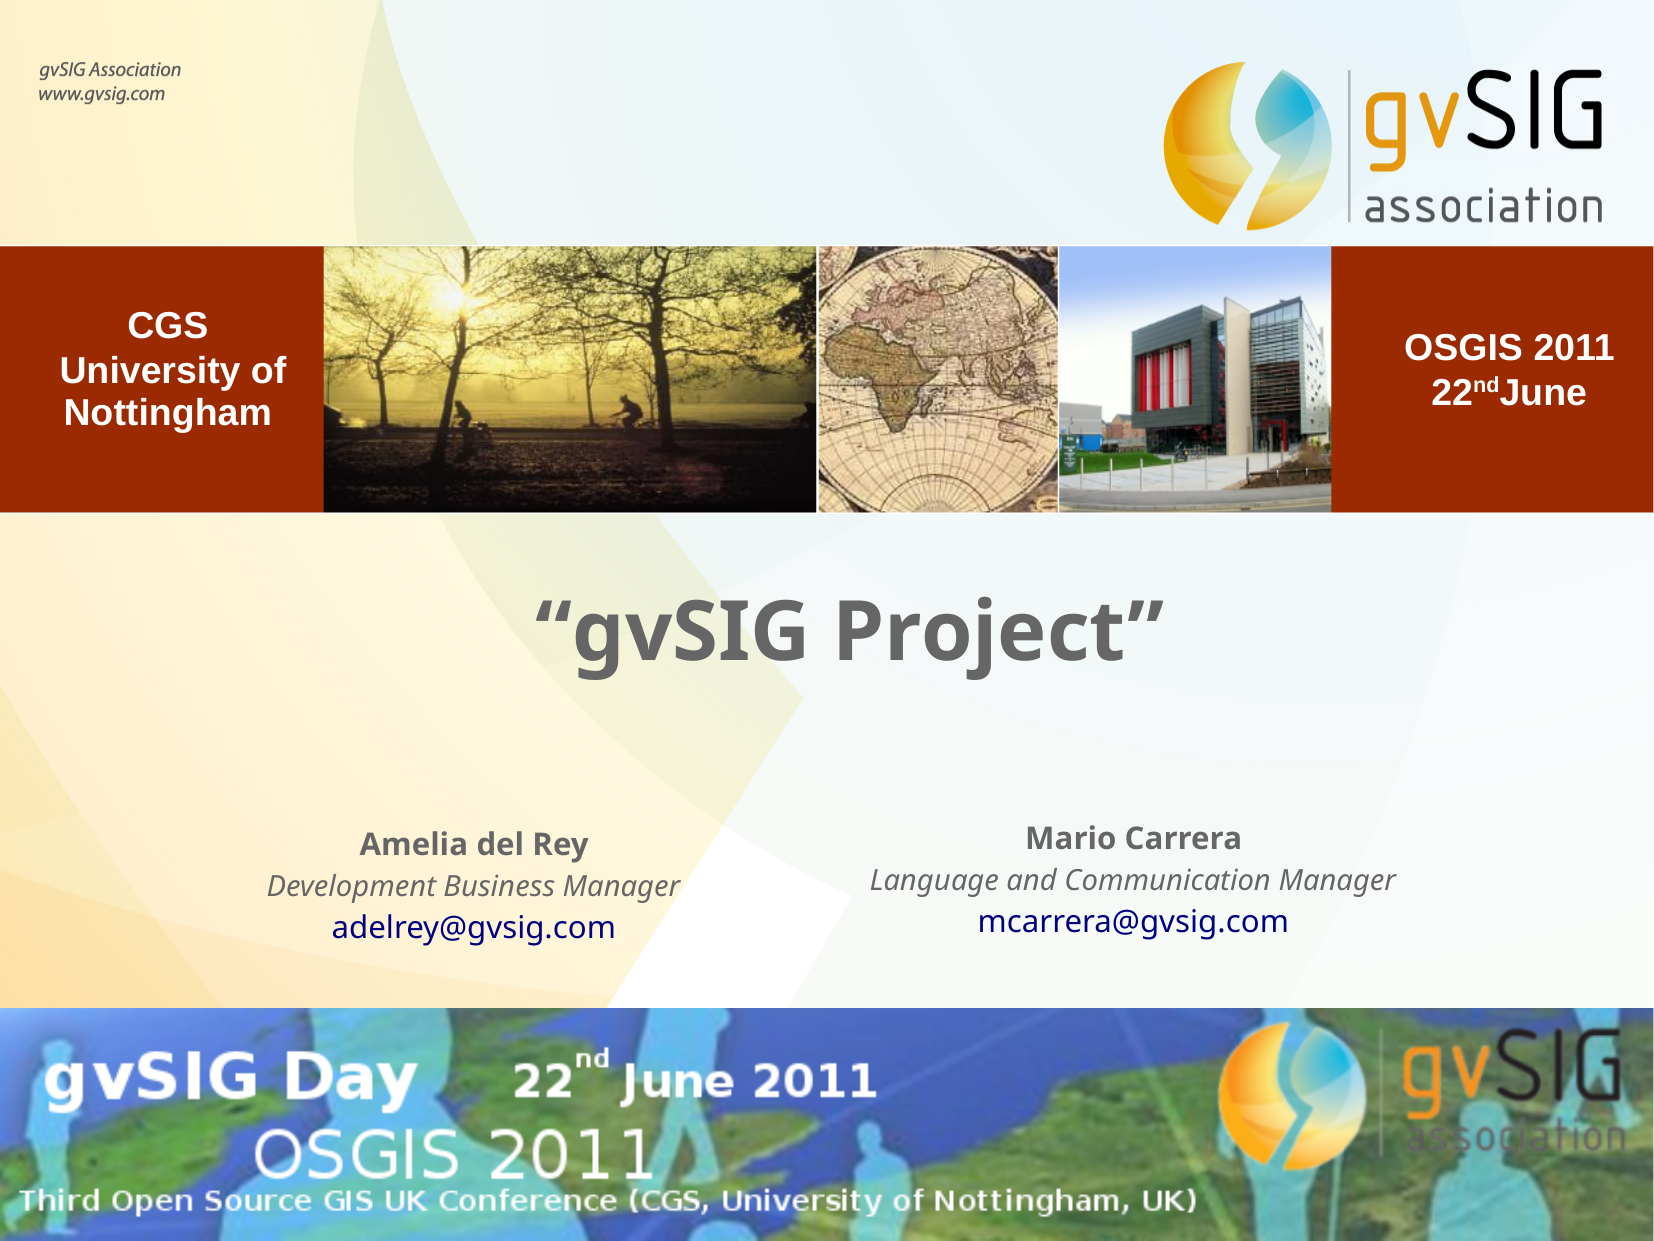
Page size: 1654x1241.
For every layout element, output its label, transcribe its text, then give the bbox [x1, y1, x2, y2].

text_box Amelia del Rey Development Business Manager adelrey@gvsig.com [120, 814, 779, 973]
text_box CGS University of Nottingham [16, 297, 319, 531]
picture [0, 0, 1654, 1241]
text_box Mario Carrera Language and Communication Manager mcarrera@gvsig.com [779, 809, 1477, 1004]
text_box OSGIS 2011 22ndJune [1387, 318, 1631, 512]
title “gvSIG Project” [135, 578, 1565, 677]
